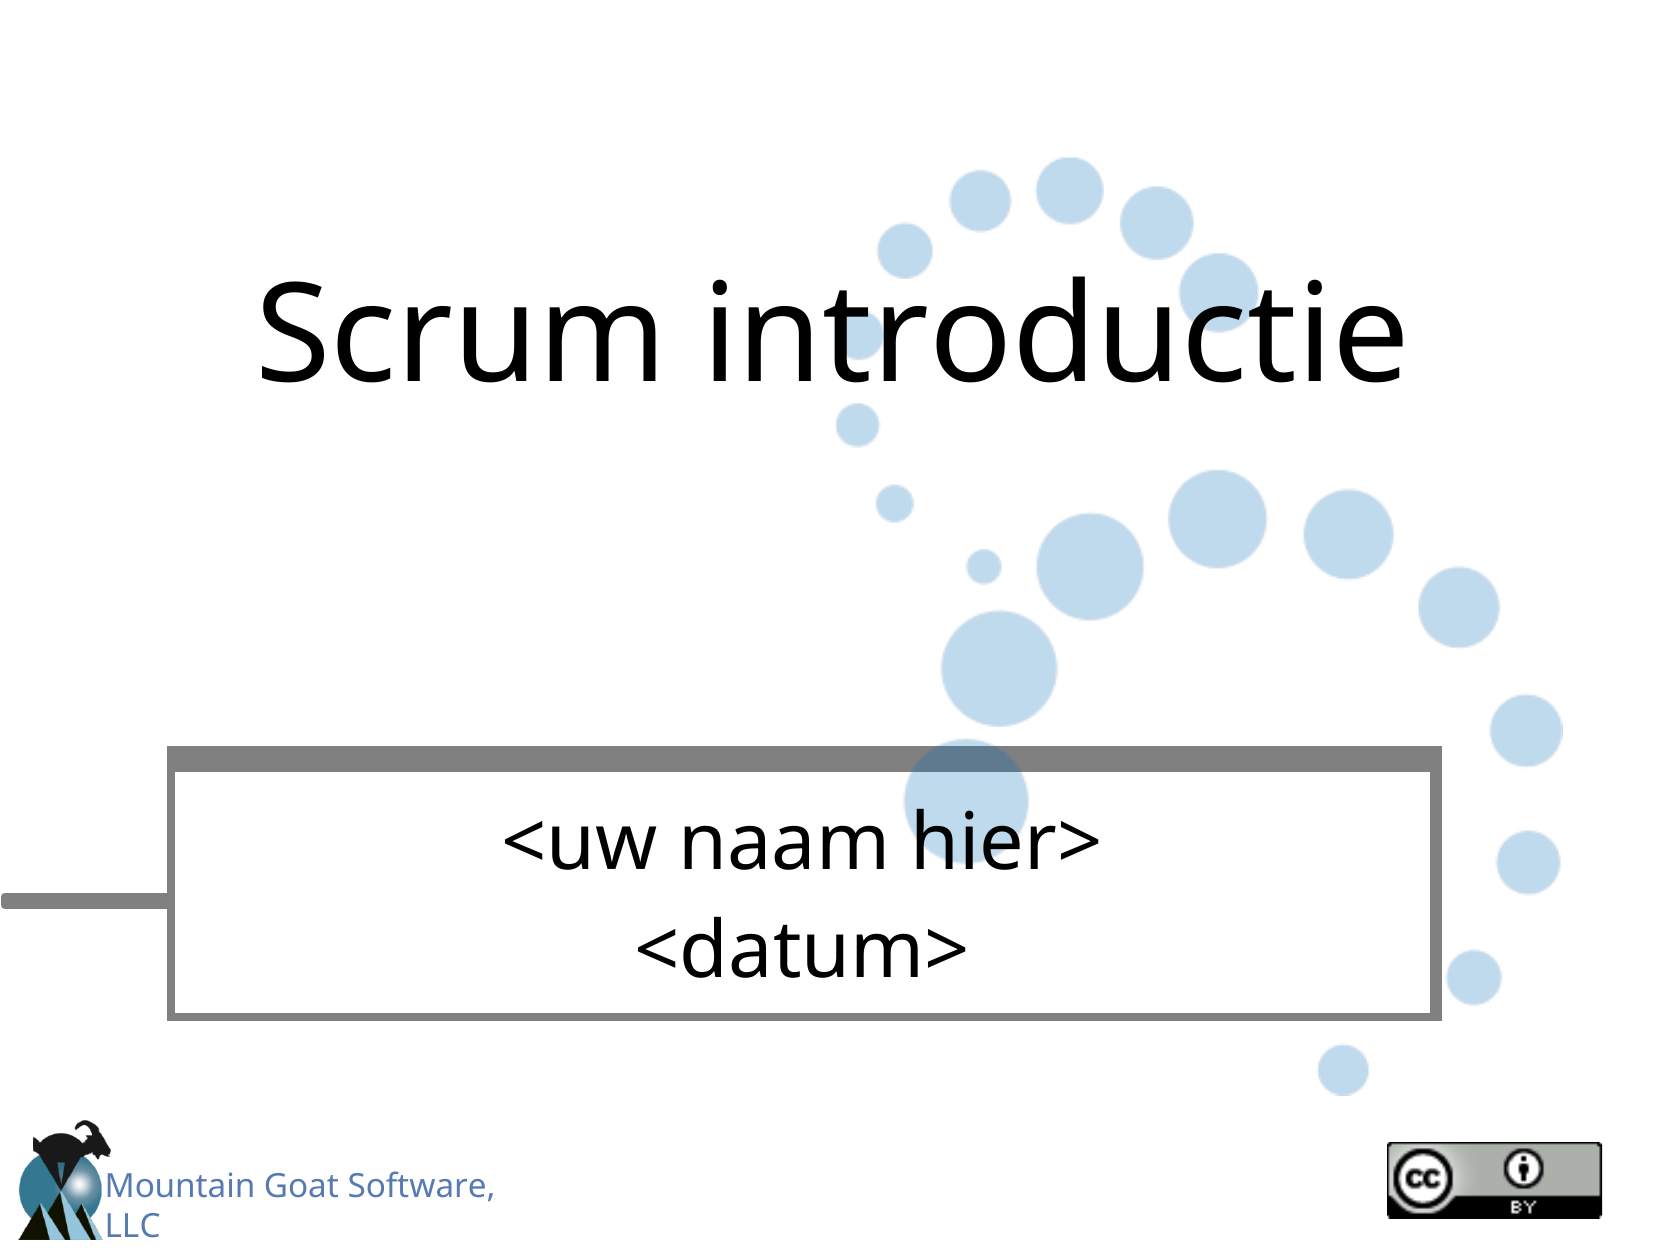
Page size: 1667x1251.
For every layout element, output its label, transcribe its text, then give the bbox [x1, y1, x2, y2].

picture [18, 1120, 111, 1240]
list <uw naam hier> <datum> [172, 770, 1432, 1015]
title Scrum introductie [162, 210, 1505, 634]
picture [1387, 1142, 1603, 1219]
picture [835, 156, 1563, 1096]
